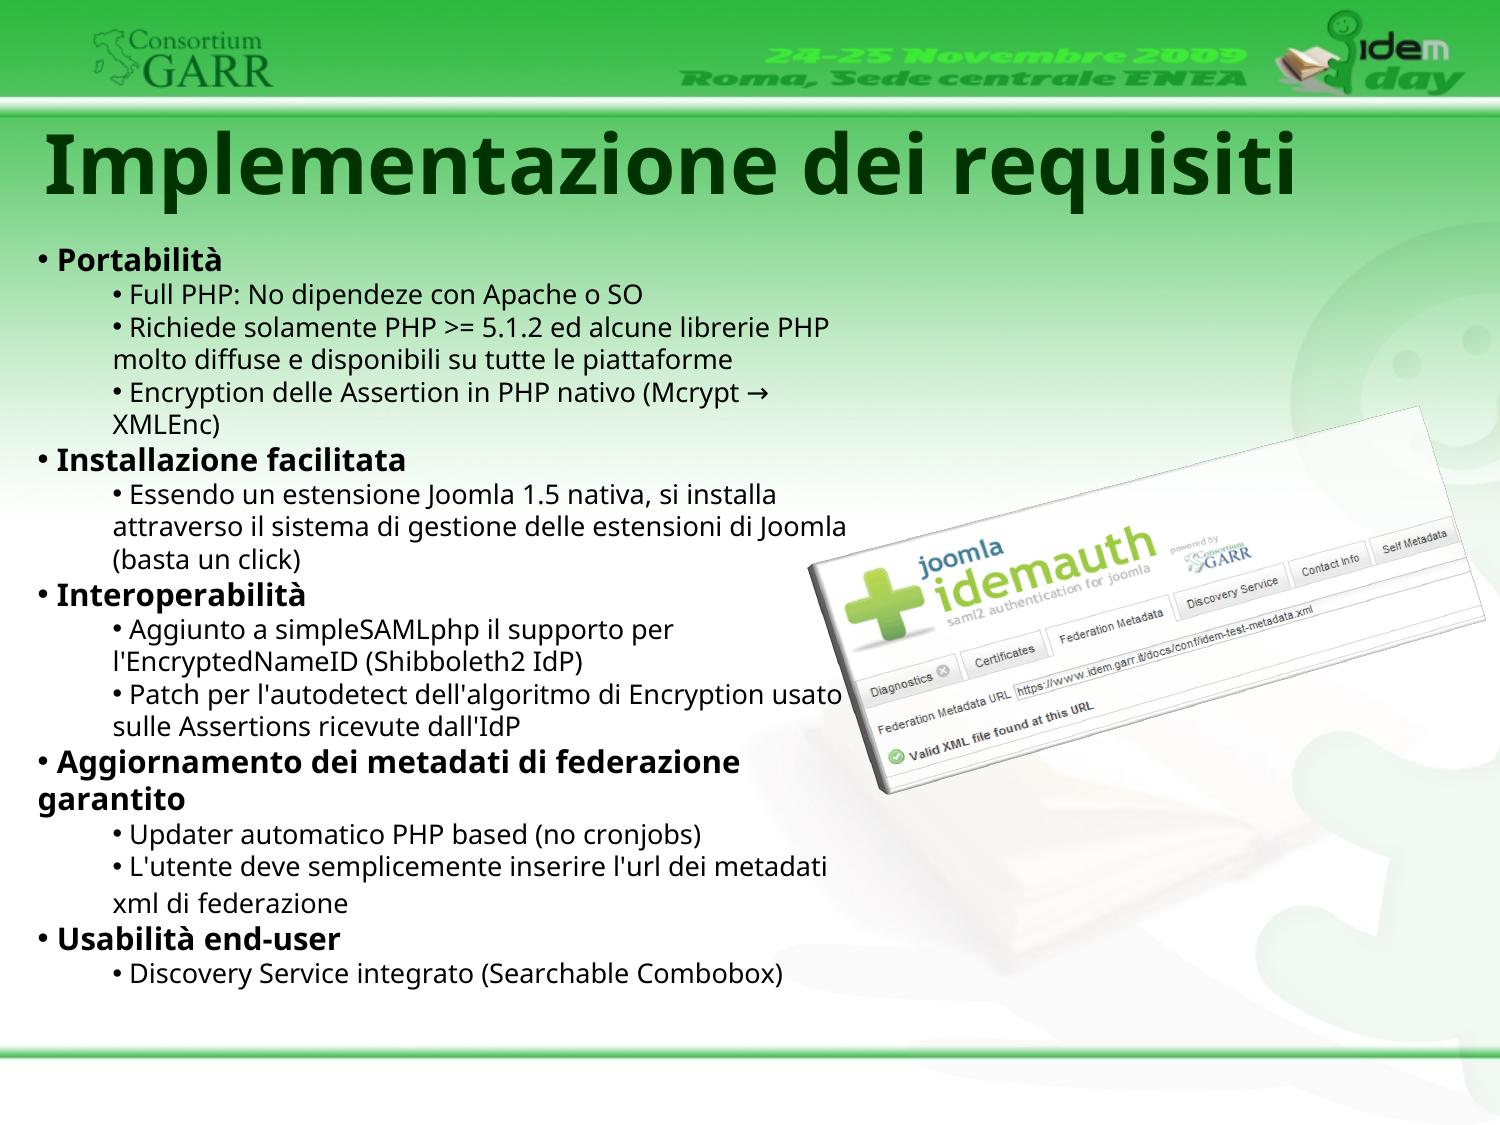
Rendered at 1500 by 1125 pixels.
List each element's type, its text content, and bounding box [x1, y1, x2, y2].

text_box Portabilità Full PHP: No dipendeze con Apache o SO Richiede solamente PHP >= 5.1.2 ed alcune librerie PHP molto diffuse e disponibili su tutte le piattaforme Encryption delle Assertion in PHP nativo (Mcrypt → XMLEnc) Installazione facilitata Essendo un estensione Joomla 1.5 nativa, si installa attraverso il sistema di gestione delle estensioni di Joomla (basta un click) Interoperabilità Aggiunto a simpleSAMLphp il supporto per l'EncryptedNameID (Shibboleth2 IdP) Patch per l'autodetect dell'algoritmo di Encryption usato sulle Assertions ricevute dall'IdP Aggiornamento dei metadati di federazione garantito Updater automatico PHP based (no cronjobs) L'utente deve semplicemente inserire l'url dei metadati xml di federazione Usabilità end-user Discovery Service integrato (Searchable Combobox) [22, 200, 863, 1125]
picture [0, 0, 1500, 1125]
title Implementazione dei requisiti [30, 67, 1351, 256]
